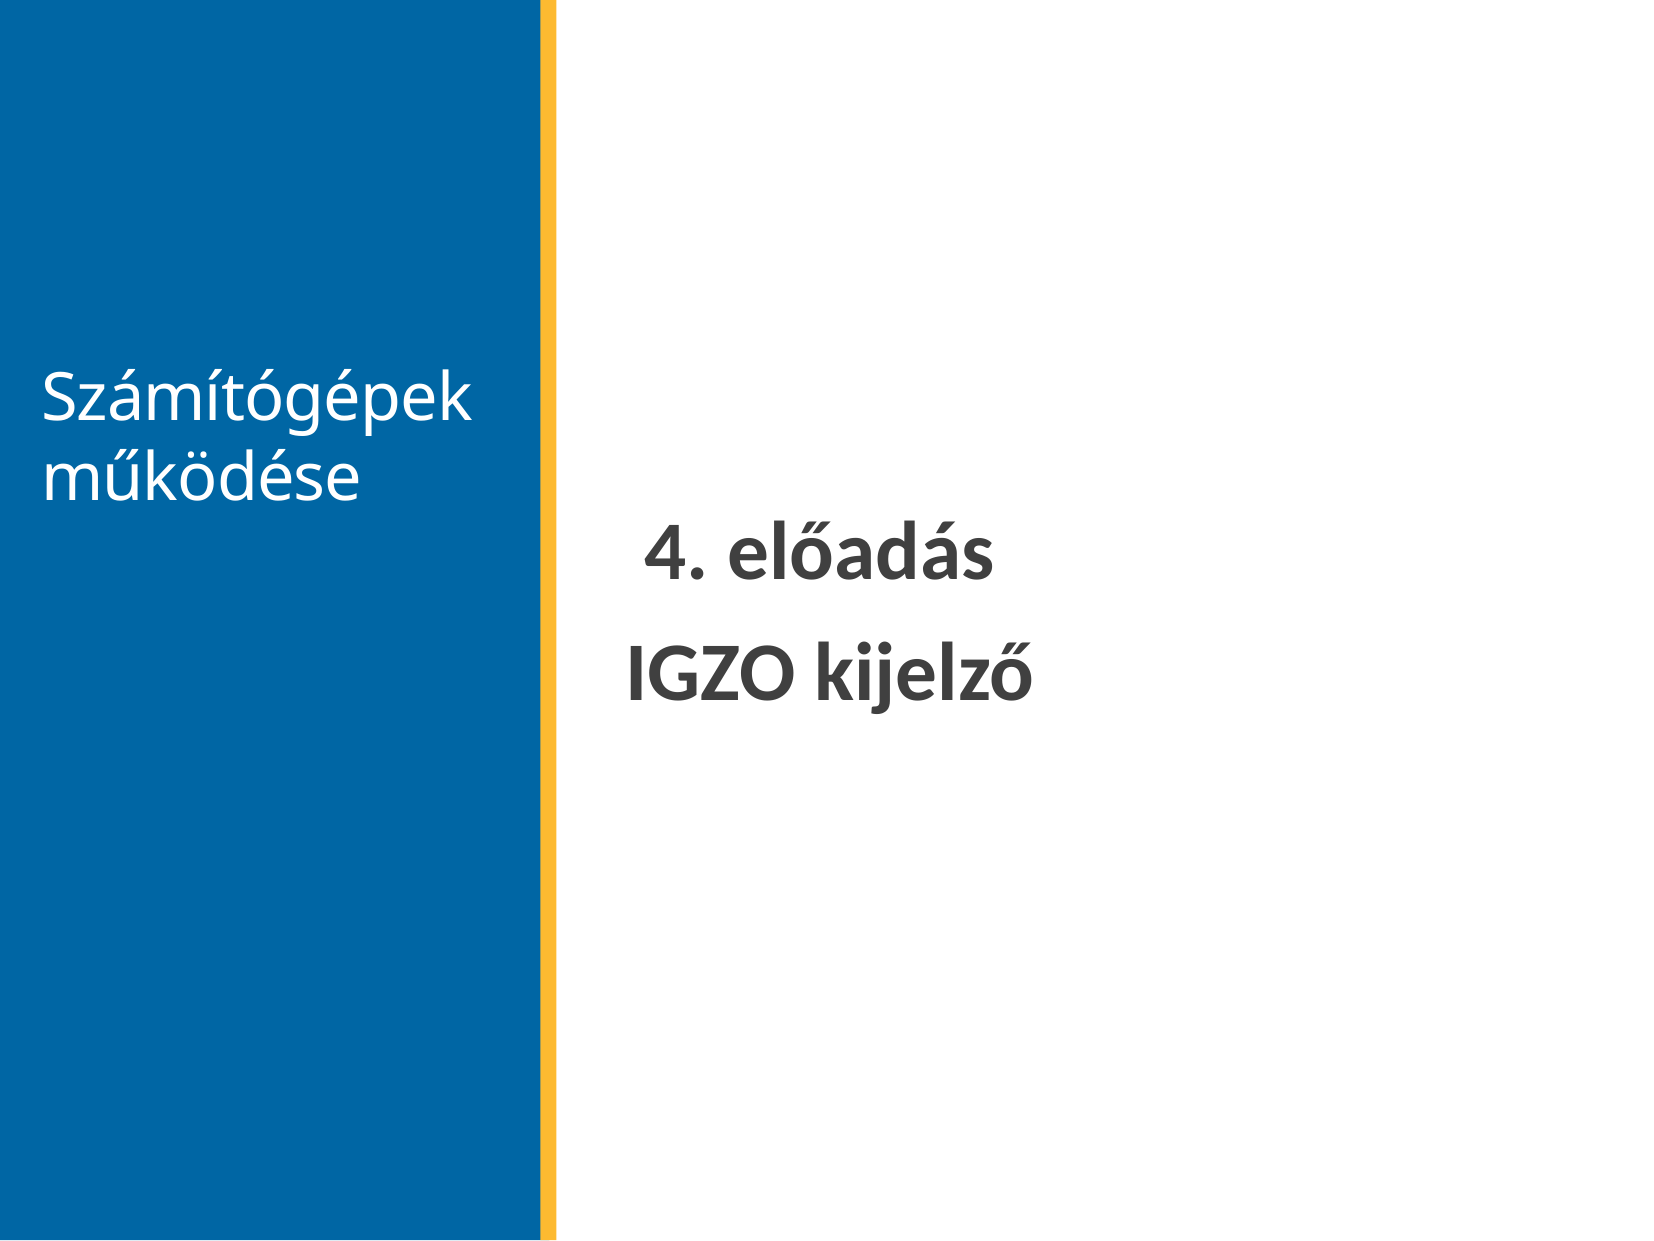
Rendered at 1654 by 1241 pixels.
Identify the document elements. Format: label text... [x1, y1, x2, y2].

title Számítógépek működése [25, 107, 497, 521]
list 4. előadás IGZO kijelző [625, 132, 1532, 1084]
